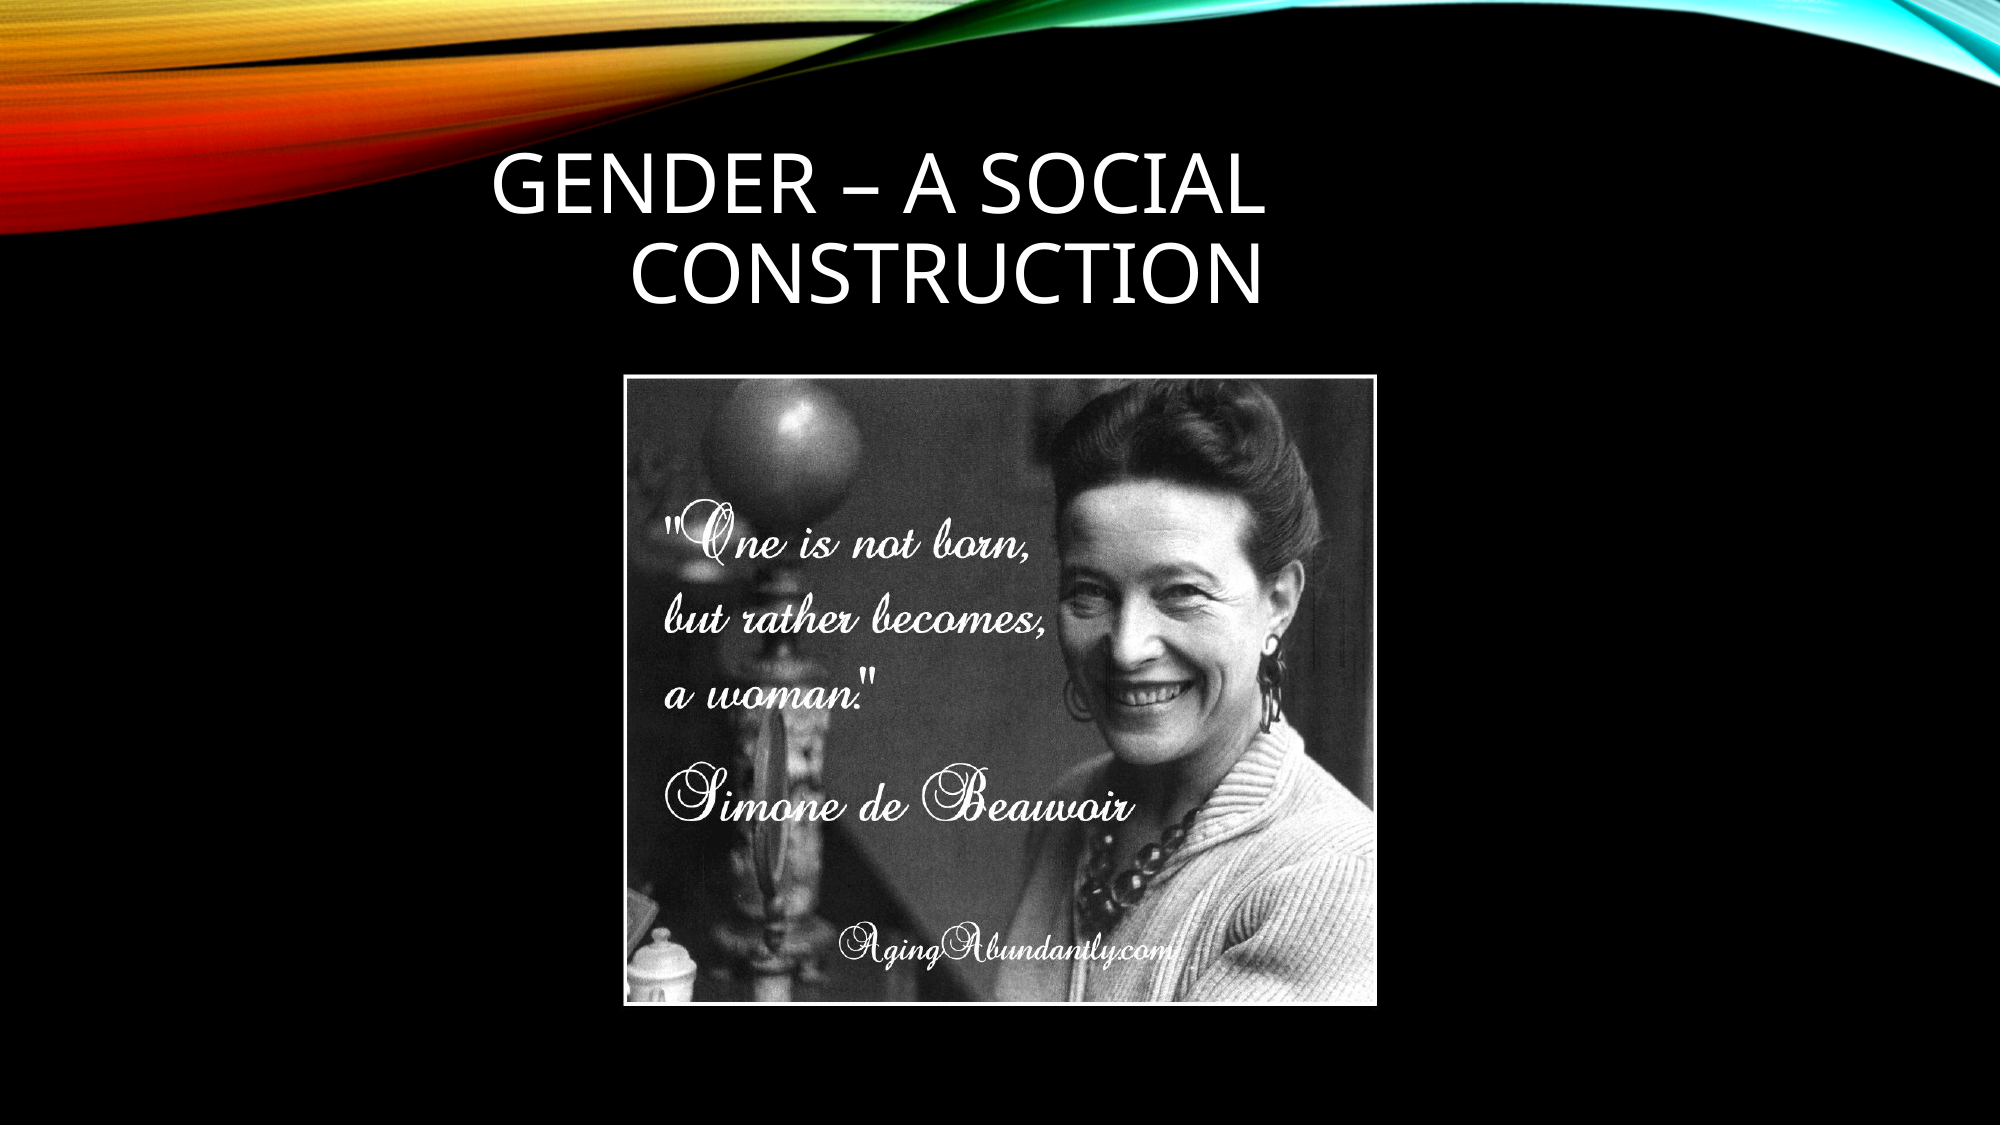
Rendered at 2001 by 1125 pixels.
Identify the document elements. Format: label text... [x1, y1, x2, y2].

title Gender – A social Construction [474, 125, 1888, 338]
picture [608, 359, 1392, 1021]
